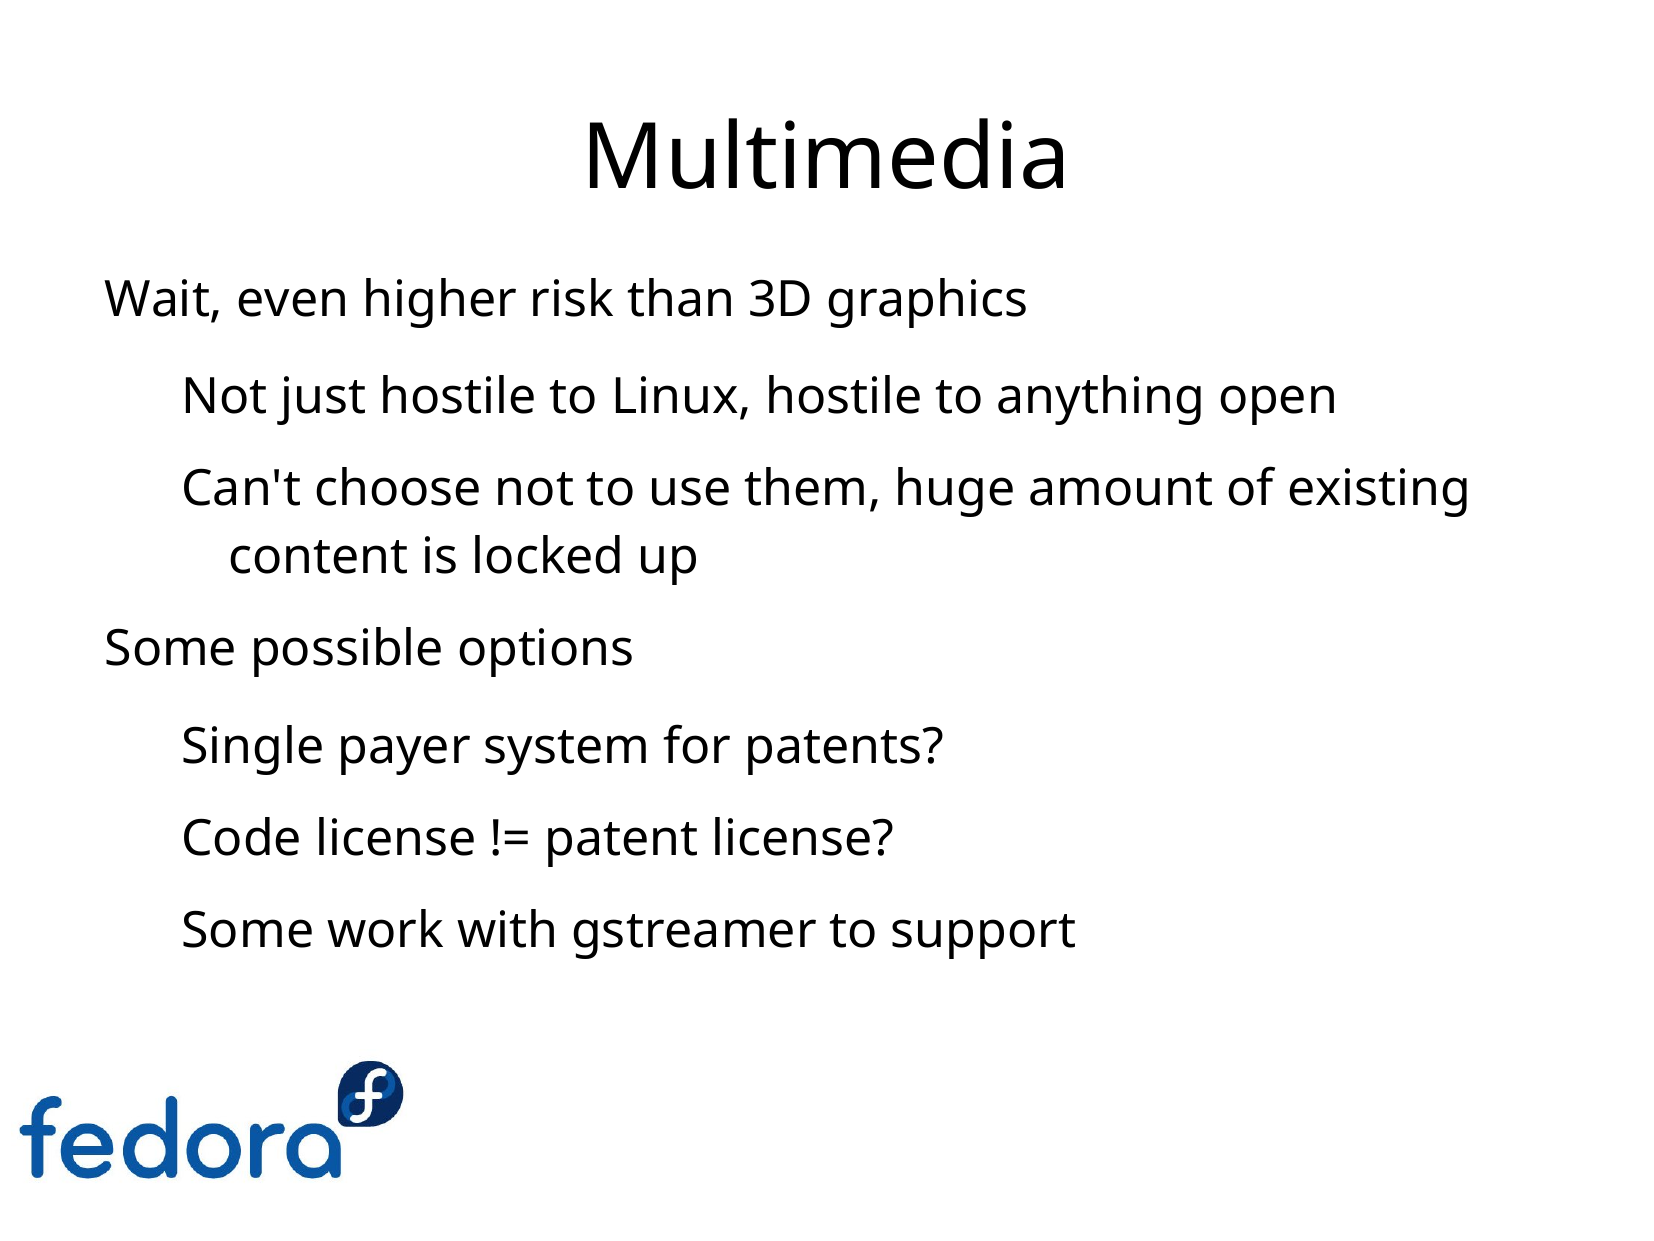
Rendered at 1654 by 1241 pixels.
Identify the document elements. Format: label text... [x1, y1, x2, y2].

title Multimedia [82, 49, 1571, 257]
list Wait, even higher risk than 3D graphics Not just hostile to Linux, hostile to anything open Can't choose not to use them, huge amount of existing content is locked up Some possible options Single payer system for patents? Code license != patent license? Some work with gstreamer to support [86, 262, 1576, 1013]
picture [11, 1049, 413, 1199]
